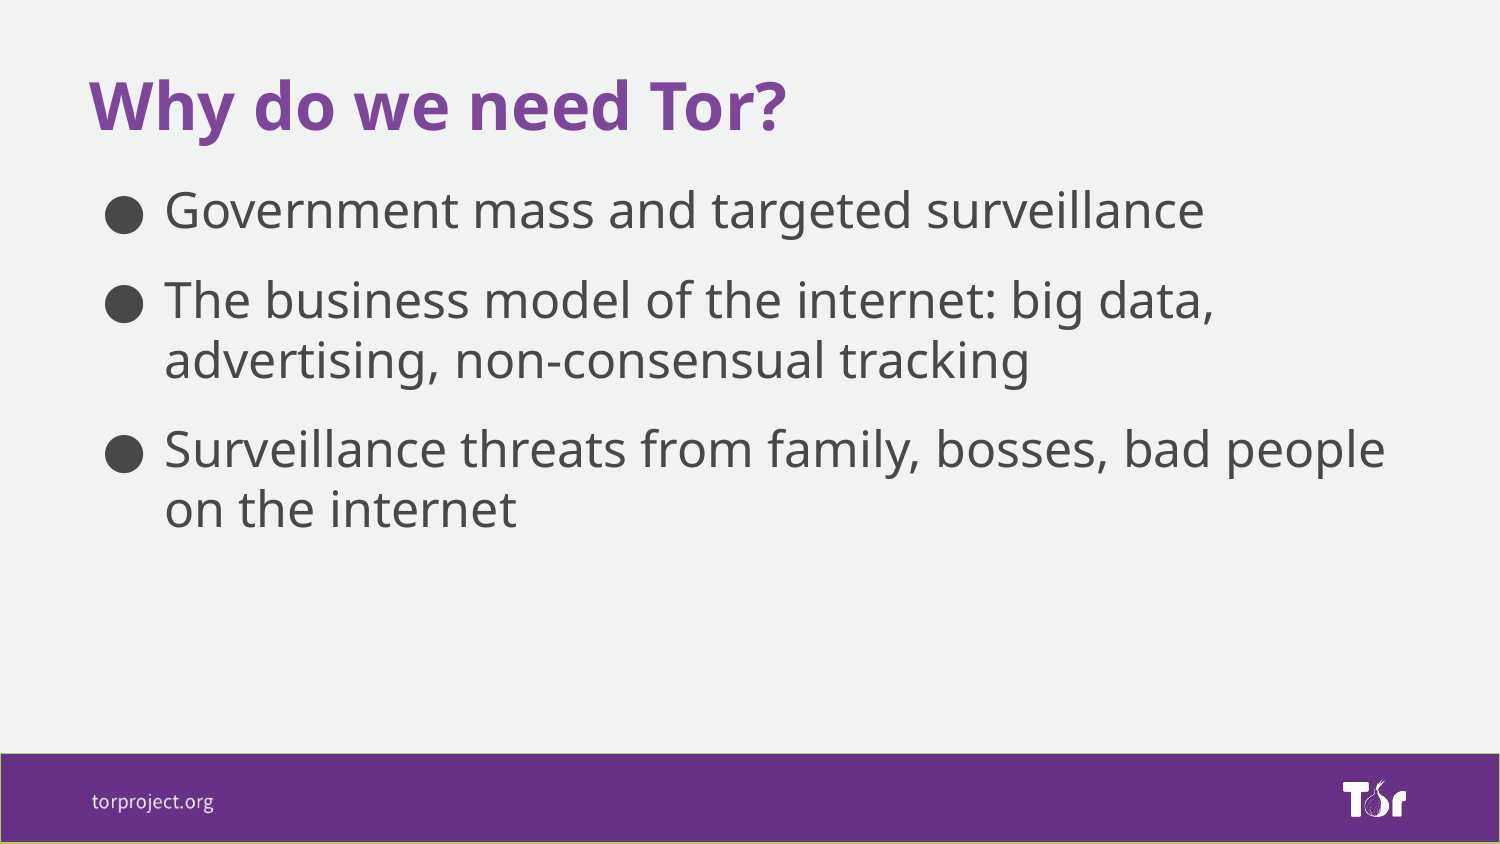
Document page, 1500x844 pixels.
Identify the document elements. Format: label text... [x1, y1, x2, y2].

text_box Government mass and targeted surveillance The business model of the internet: big data, advertising, non-consensual tracking Surveillance threats from family, bosses, bad people on the internet [75, 171, 1425, 728]
picture [1343, 778, 1406, 817]
picture [75, 780, 604, 821]
text_box Why do we need Tor? [75, 33, 1425, 171]
